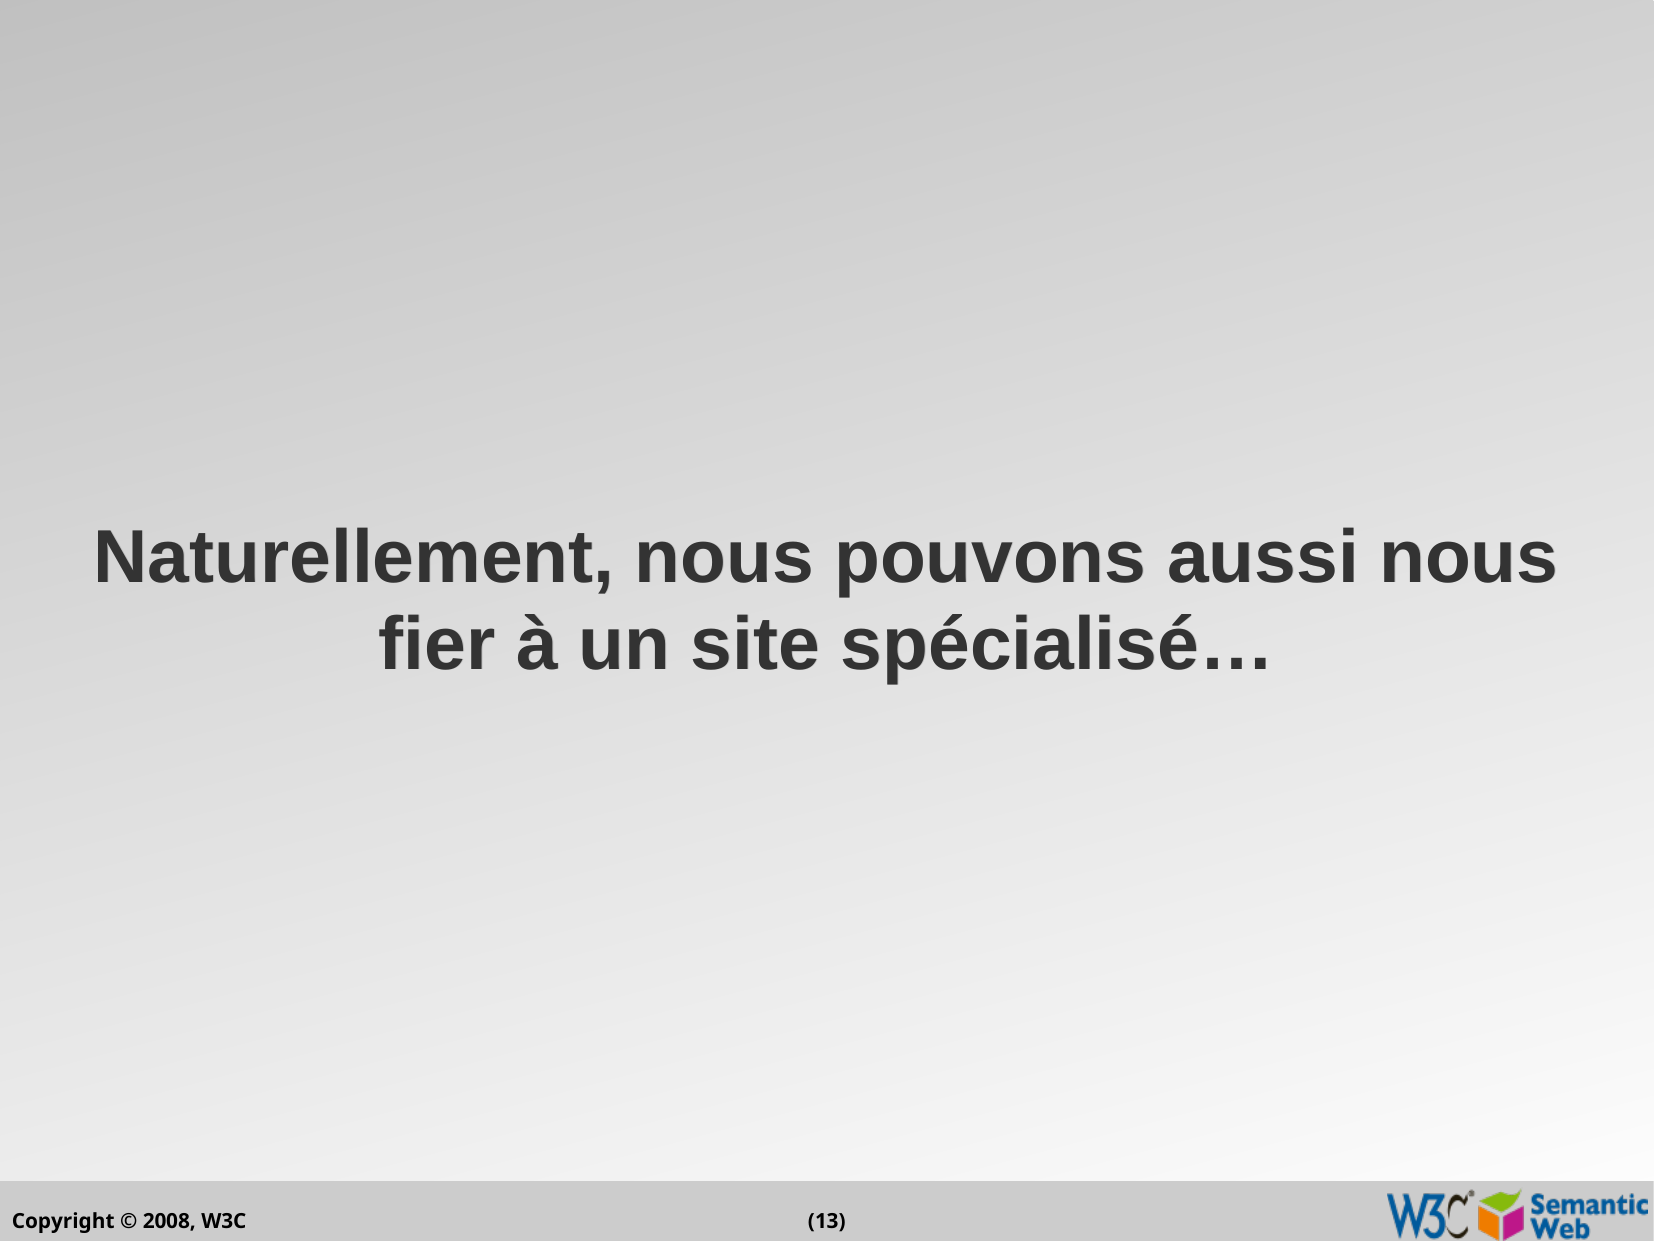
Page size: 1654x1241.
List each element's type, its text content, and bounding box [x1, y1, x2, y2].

title Naturellement, nous pouvons aussi nous fier à un site spécialisé… [59, 512, 1595, 684]
picture [1387, 1187, 1648, 1241]
